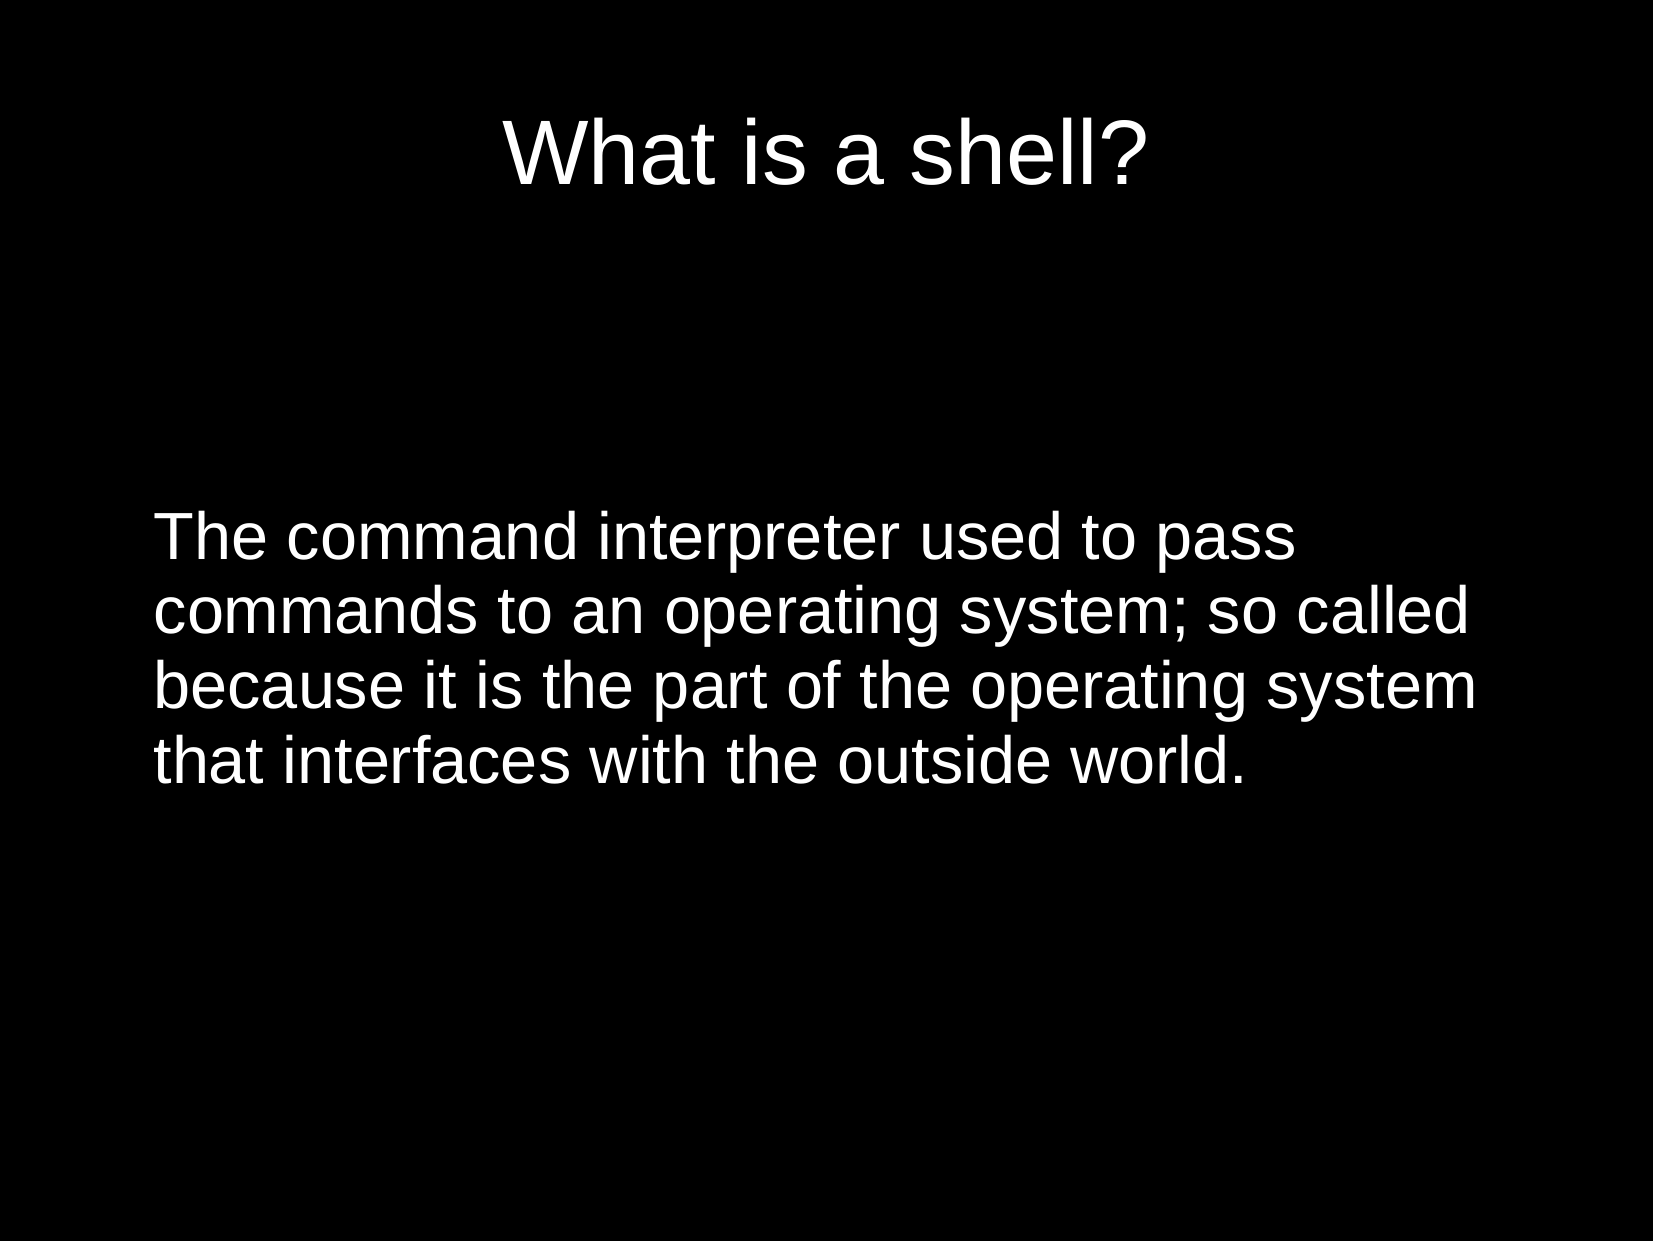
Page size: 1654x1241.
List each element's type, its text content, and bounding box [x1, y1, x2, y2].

title What is a shell? [82, 49, 1571, 257]
list The command interpreter used to pass commands to an operating system; so called because it is the part of the operating system that interfaces with the outside world. [82, 290, 1538, 1010]
